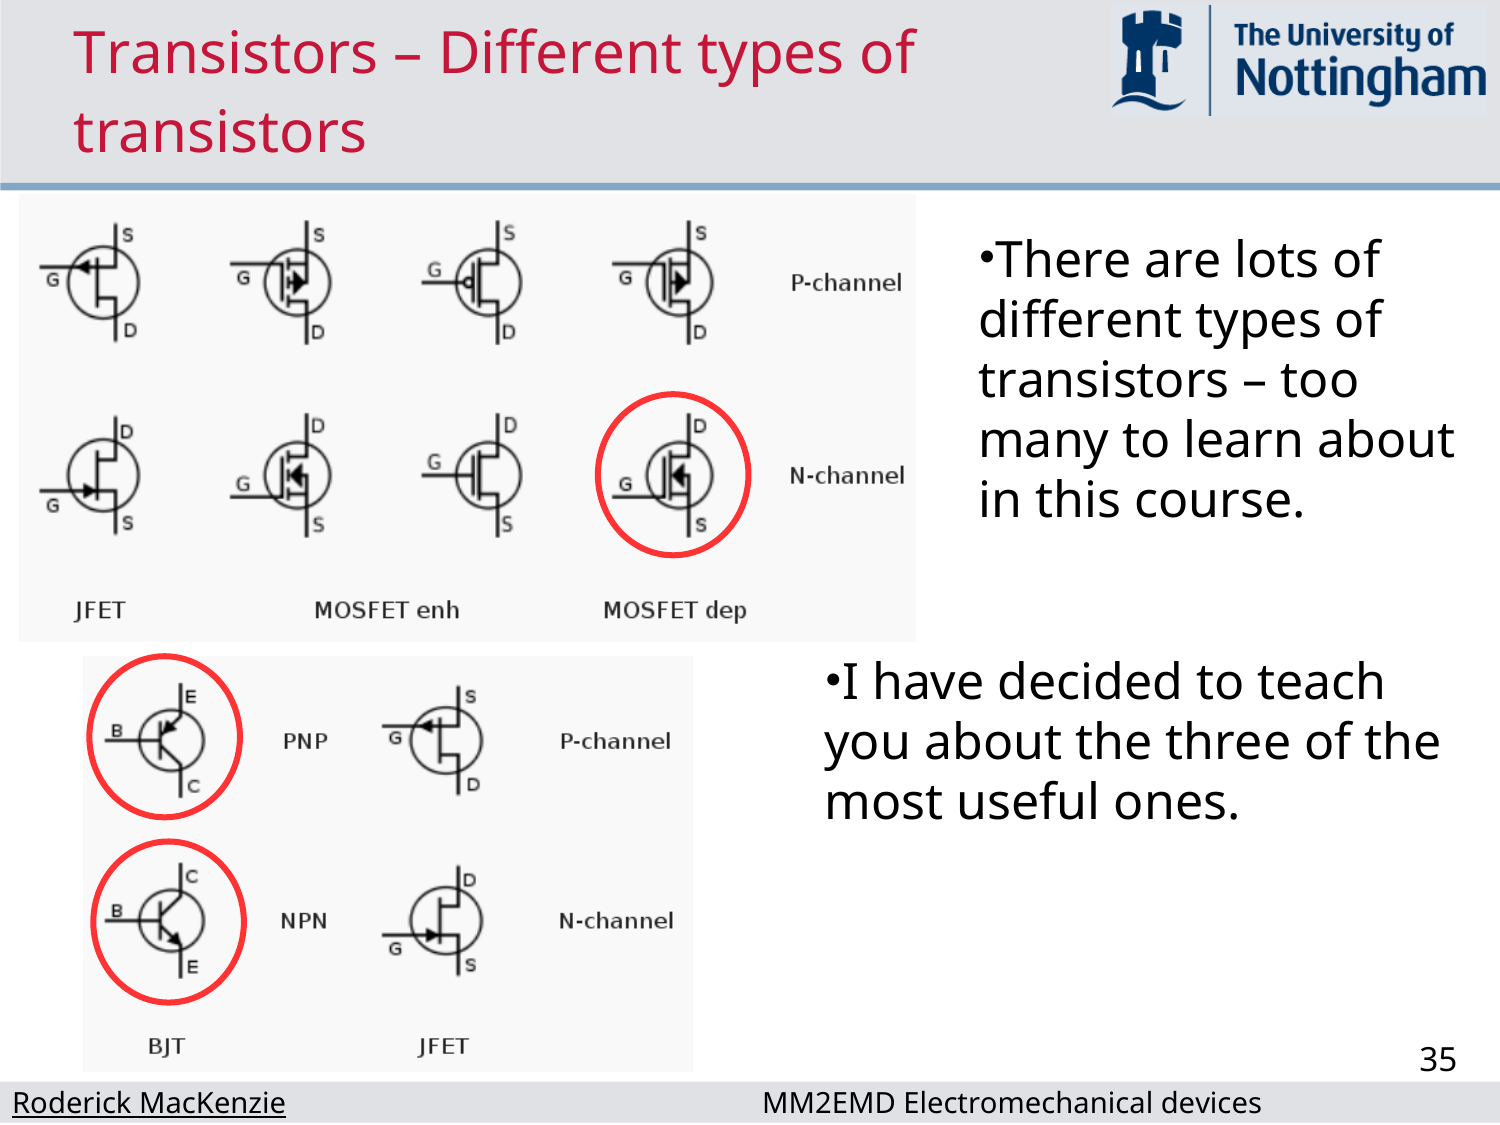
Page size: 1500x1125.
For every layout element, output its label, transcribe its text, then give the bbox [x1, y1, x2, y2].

picture [19, 194, 916, 642]
text_box I have decided to teach you about the three of the most useful ones. [809, 641, 1476, 841]
picture [93, 660, 236, 814]
title Transistors – Different types of transistors [59, 14, 1034, 166]
text_box There are lots of different types of transistors – too many to learn about in this course. [963, 219, 1500, 595]
picture [1111, 4, 1487, 116]
text_box <number> [1404, 1030, 1500, 1101]
picture [83, 656, 693, 1072]
